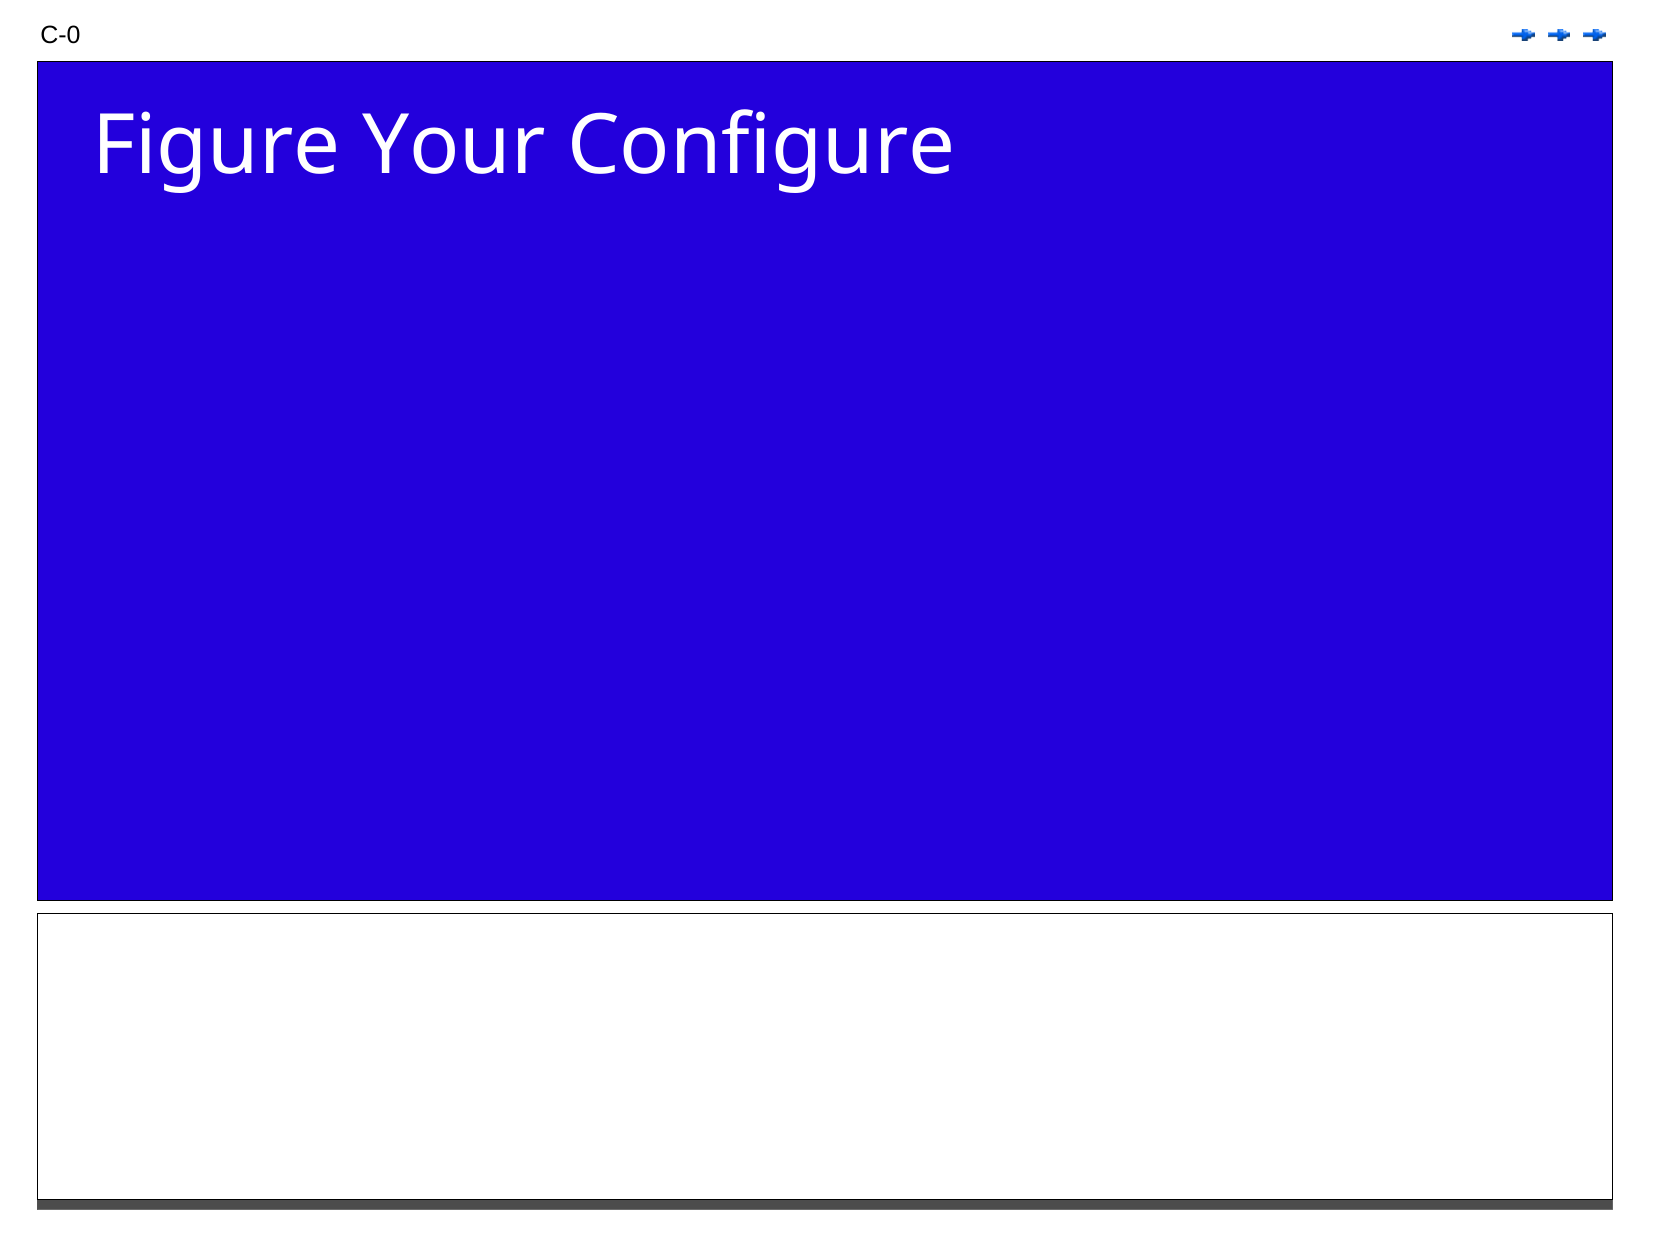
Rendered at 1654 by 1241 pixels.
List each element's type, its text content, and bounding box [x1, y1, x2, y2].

text_box [37, 61, 1613, 901]
text_box C-0 [25, 13, 151, 56]
text_box Figure Your Configure [77, 77, 939, 193]
picture [1512, 29, 1535, 41]
text_box [37, 913, 1613, 1200]
picture [1583, 29, 1606, 41]
picture [1548, 29, 1570, 41]
